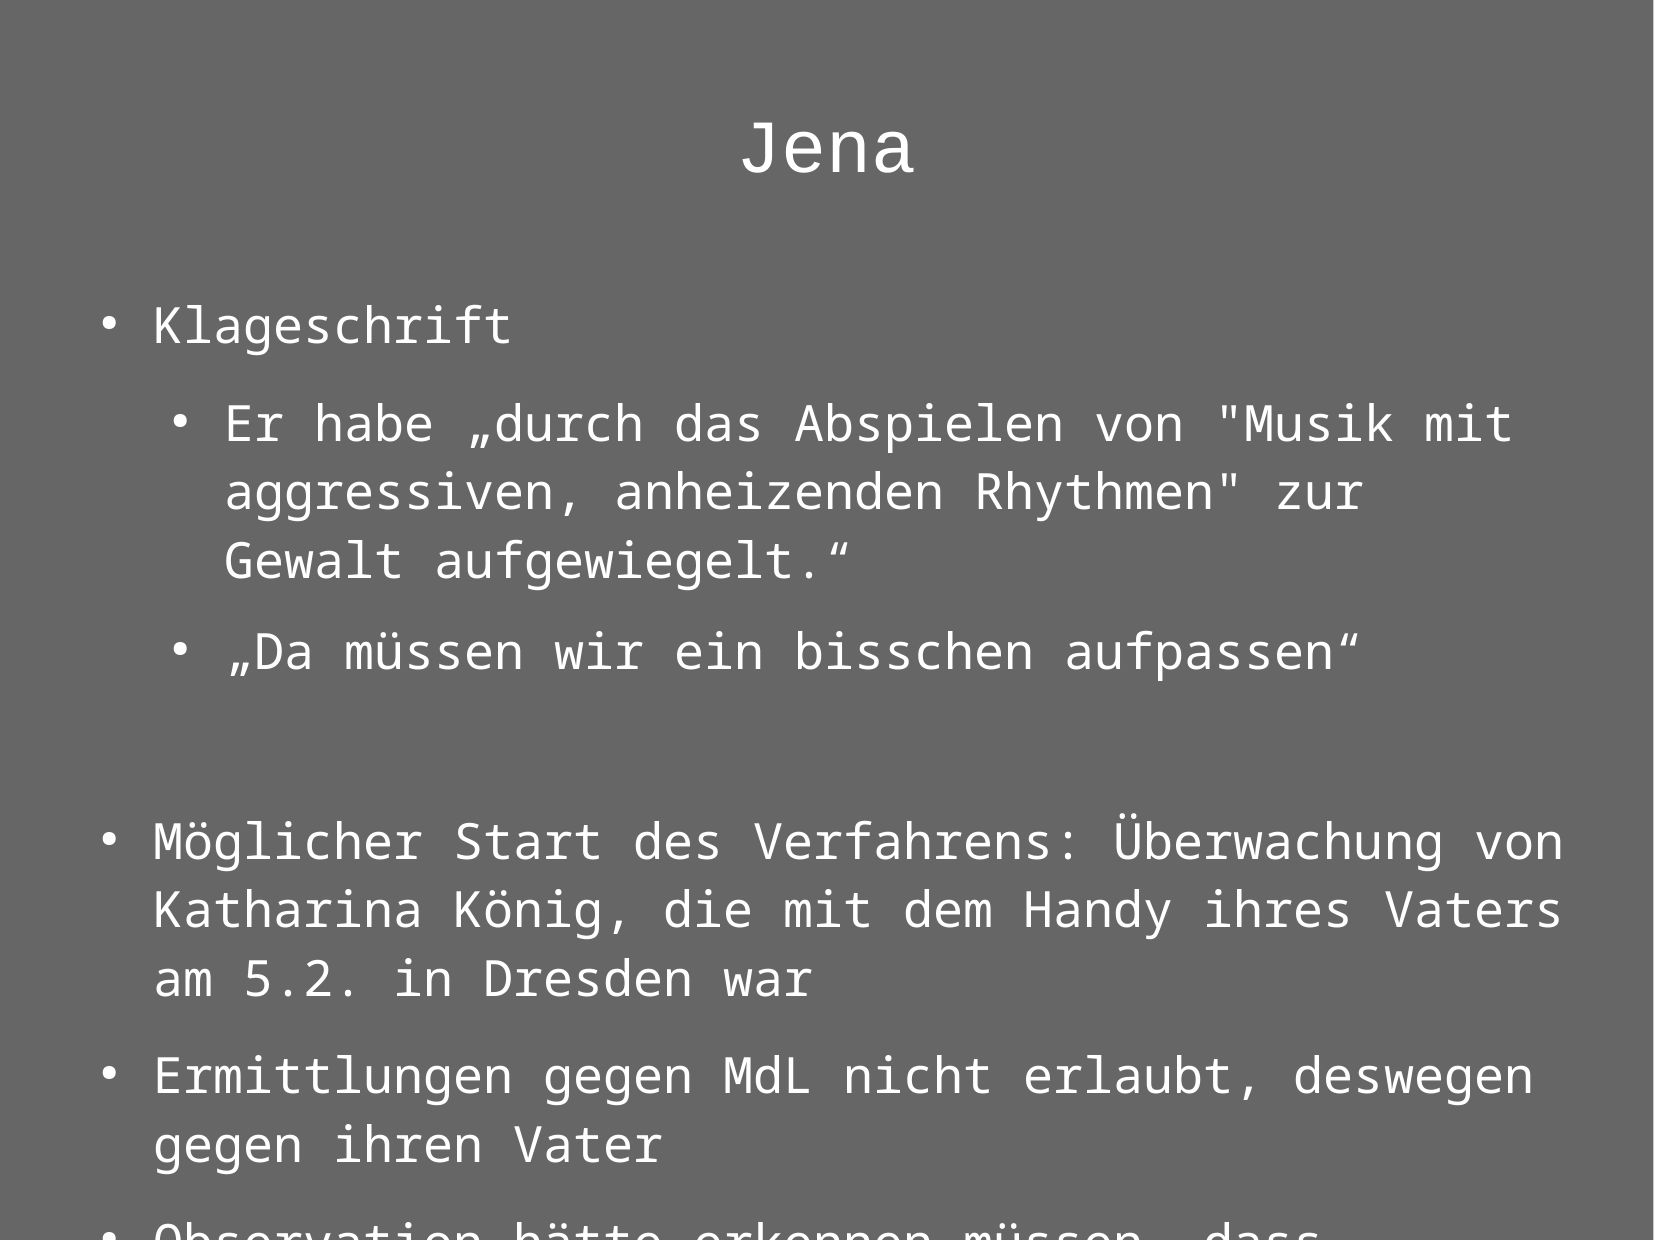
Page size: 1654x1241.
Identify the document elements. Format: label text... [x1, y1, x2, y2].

list Klageschrift Er habe „durch das Abspielen von "Musik mit aggressiven, anheizenden Rhythmen" zur Gewalt aufgewiegelt.“ „Da müssen wir ein bisschen aufpassen“ Möglicher Start des Verfahrens: Überwachung von Katharina König, die mit dem Handy ihres Vaters am 5.2. in Dresden war Ermittlungen gegen MdL nicht erlaubt, deswegen gegen ihren Vater Observation hätte erkennen müssen, dass Katharina in Dresden war [82, 290, 1571, 1106]
title Jena [82, 56, 1571, 250]
